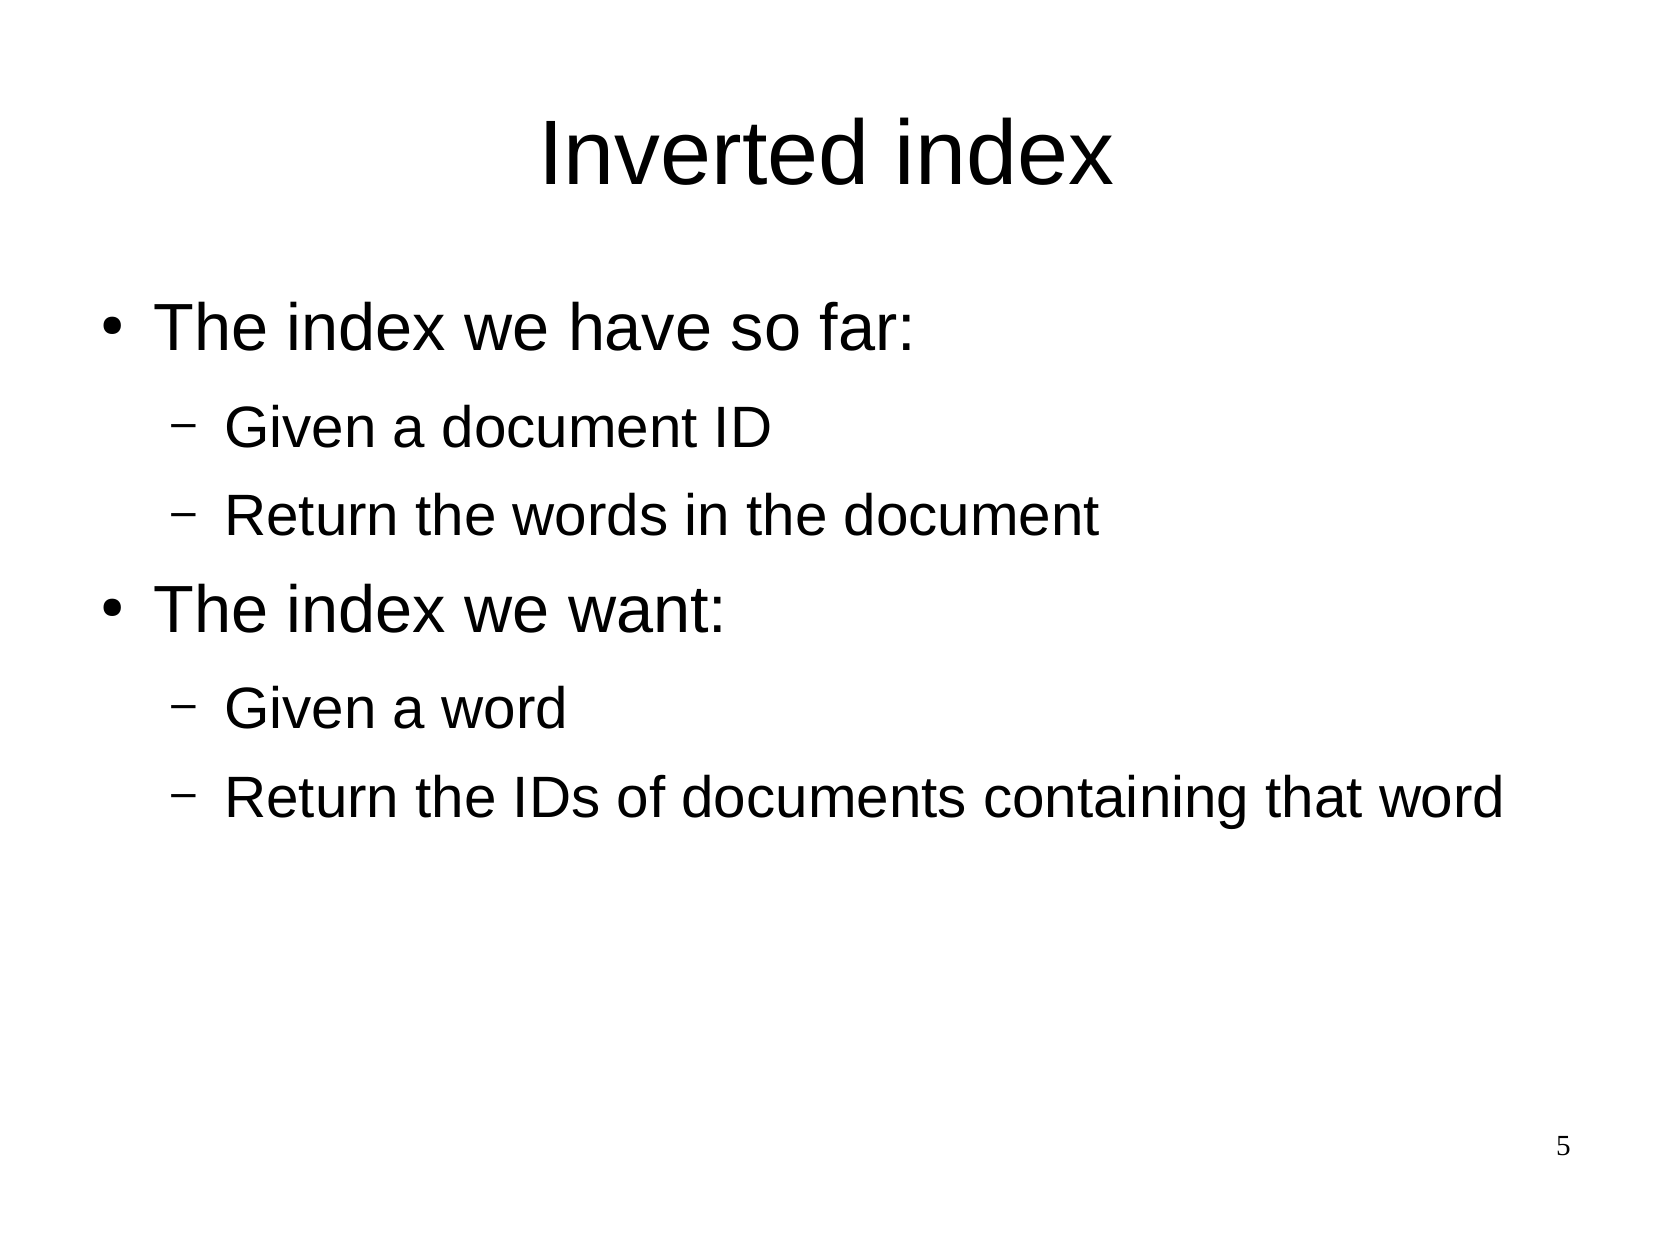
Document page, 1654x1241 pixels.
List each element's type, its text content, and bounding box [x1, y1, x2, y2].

list The index we have so far: Given a document ID Return the words in the document The index we want: Given a word Return the IDs of documents containing that word [82, 290, 1571, 1010]
title Inverted index [82, 49, 1571, 257]
